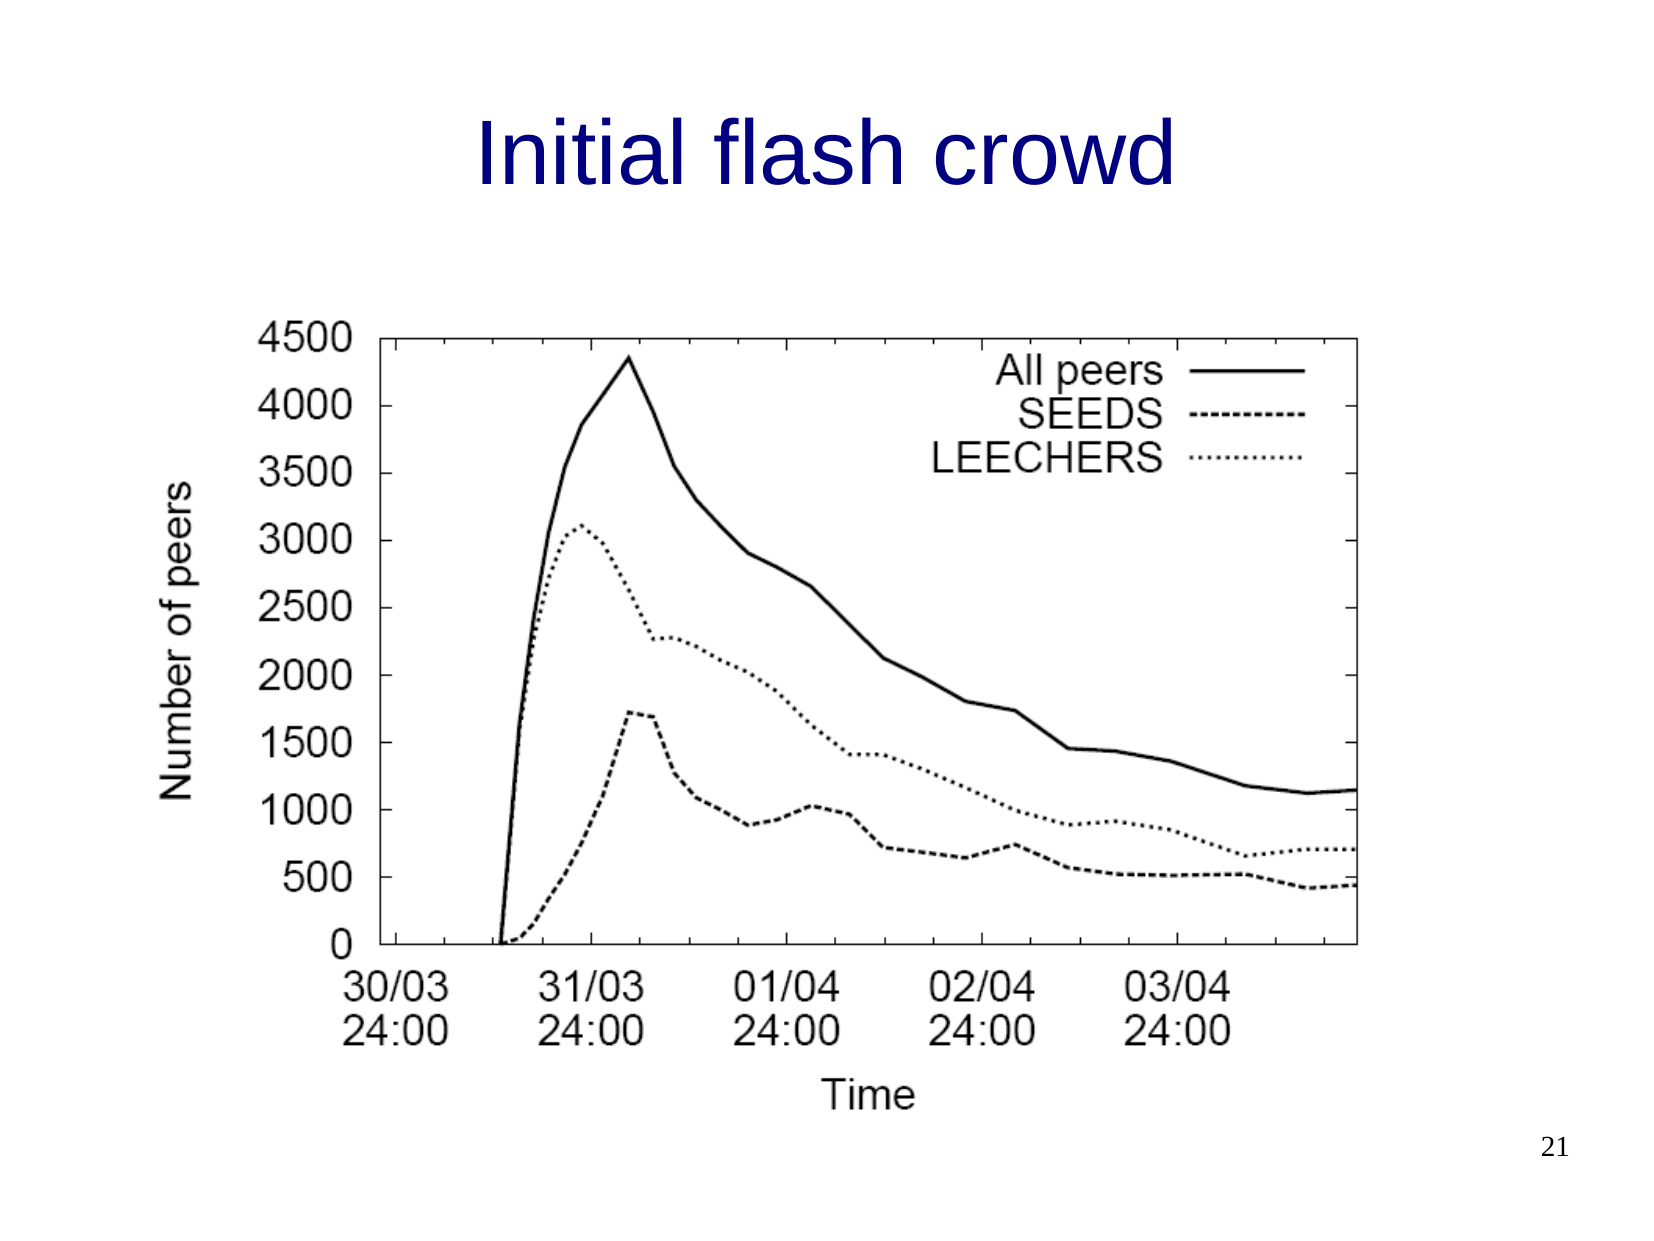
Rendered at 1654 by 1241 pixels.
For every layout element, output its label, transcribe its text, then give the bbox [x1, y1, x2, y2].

title Initial flash crowd [82, 49, 1571, 257]
picture [150, 299, 1366, 1116]
